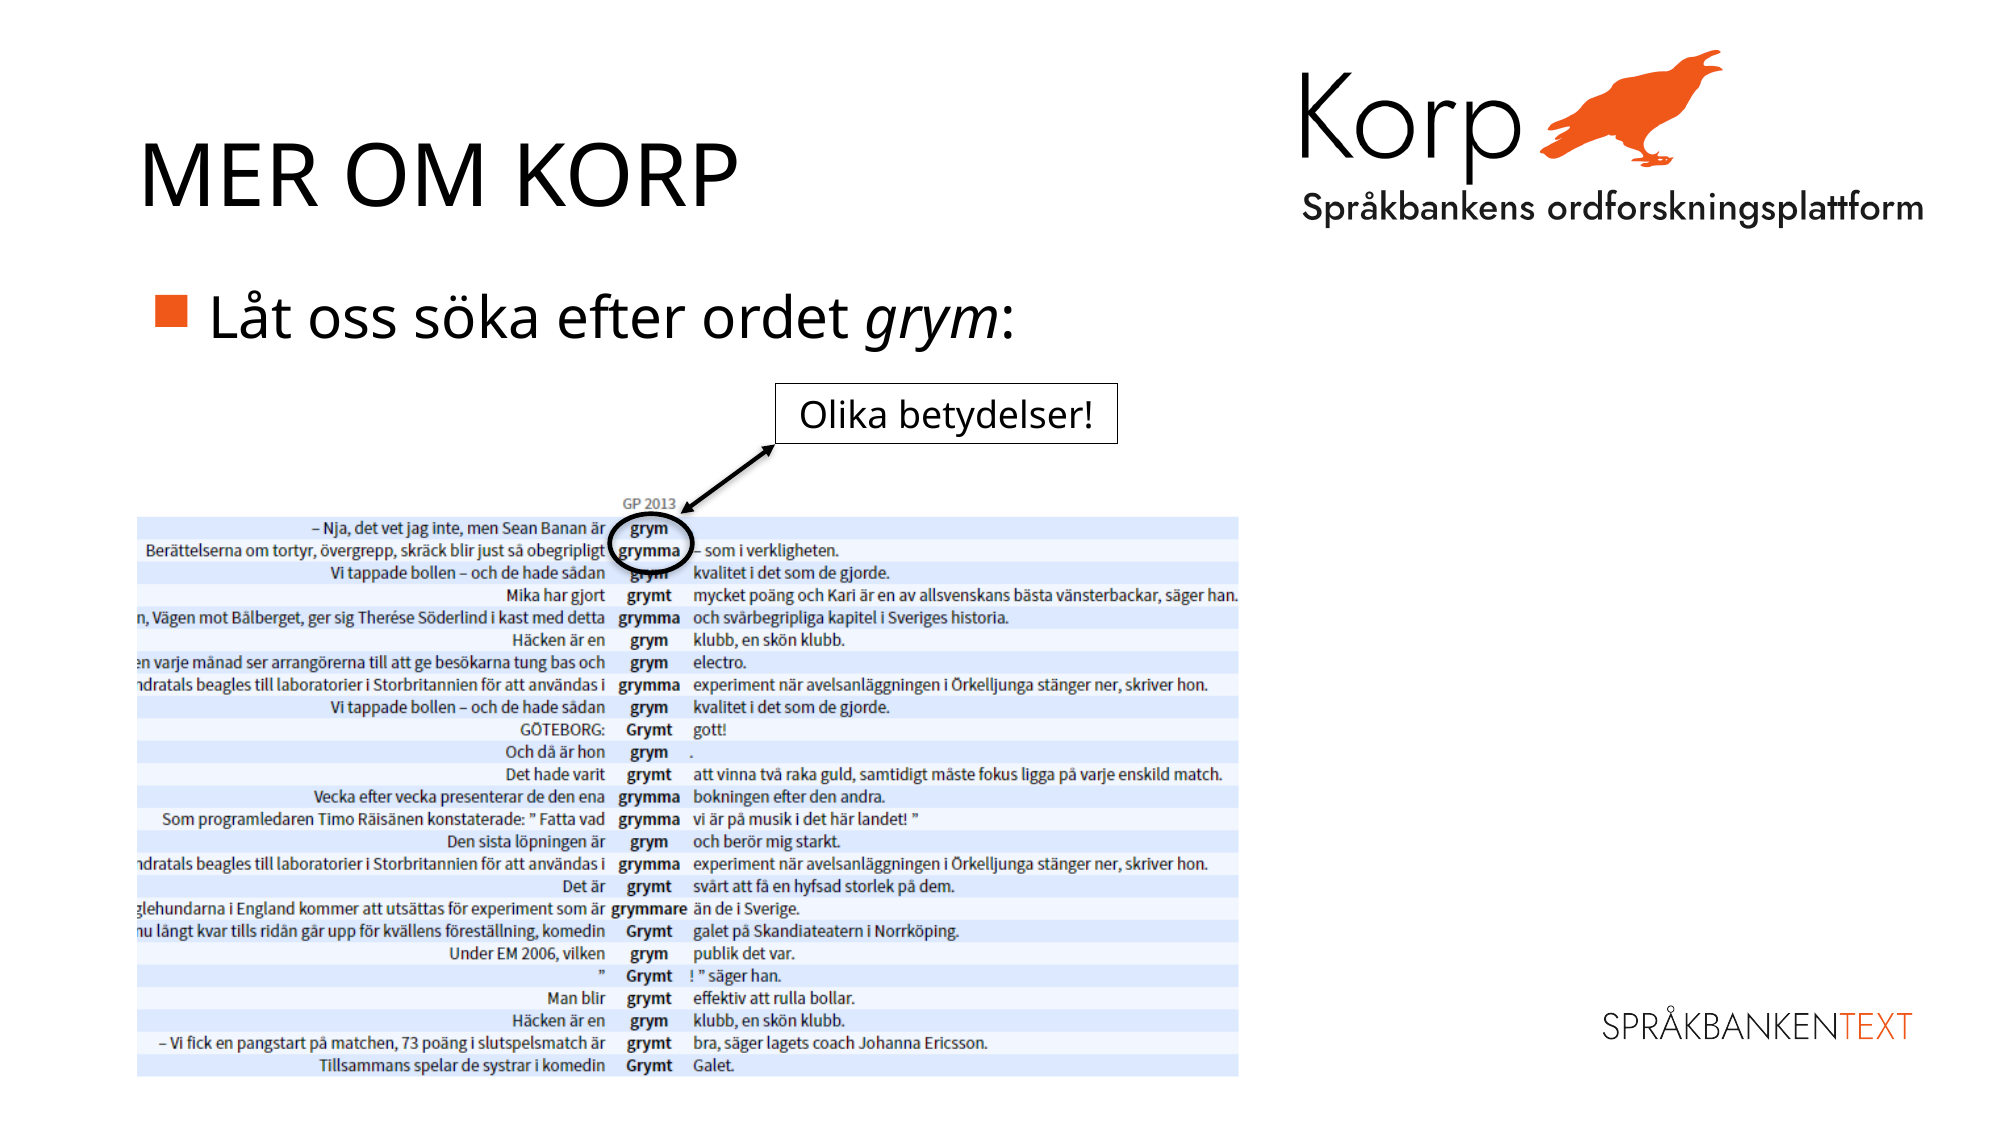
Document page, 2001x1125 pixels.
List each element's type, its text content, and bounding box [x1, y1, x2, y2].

text_box Olika betydelser! [775, 383, 1118, 444]
picture [137, 492, 1248, 1078]
picture [1291, 29, 1938, 241]
title MER OM Korp [137, 109, 1291, 236]
picture [1600, 998, 1959, 1125]
list Låt oss söka efter ordet grym: [137, 281, 1861, 904]
